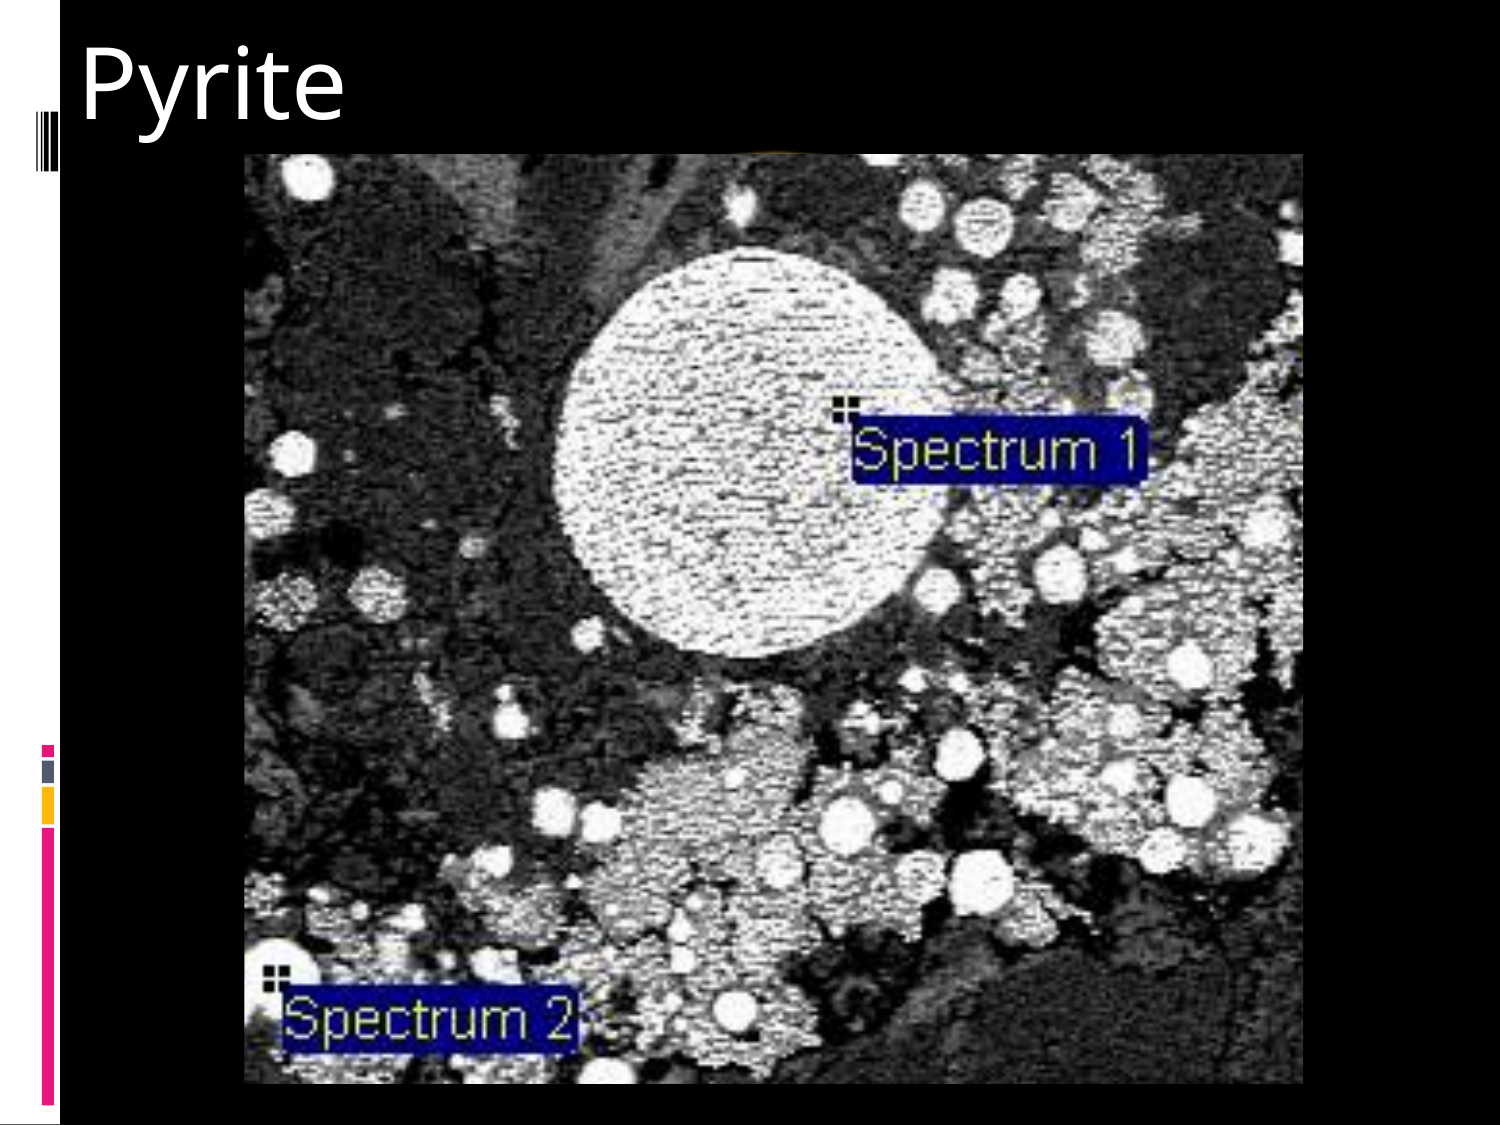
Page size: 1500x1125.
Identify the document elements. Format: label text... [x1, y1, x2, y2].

picture [244, 149, 1304, 1084]
text_box Pyrite [63, 12, 403, 148]
